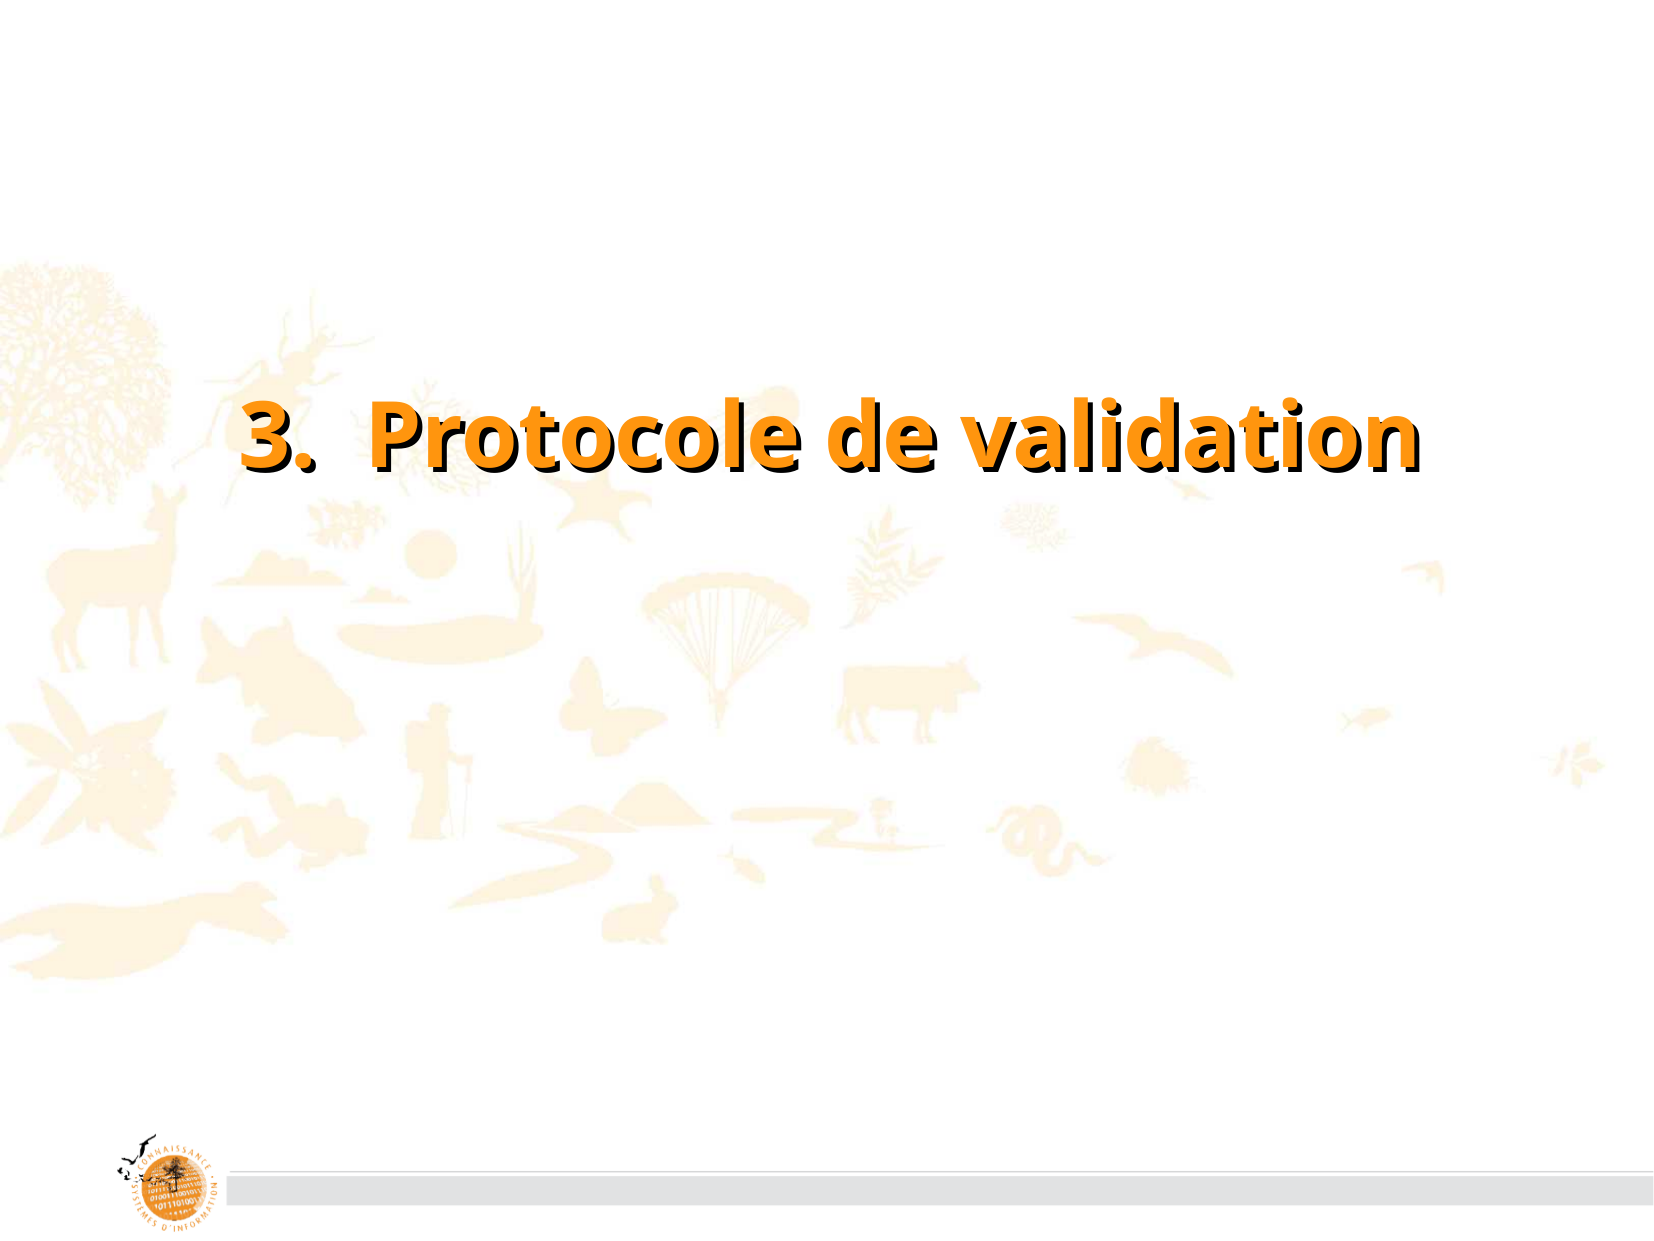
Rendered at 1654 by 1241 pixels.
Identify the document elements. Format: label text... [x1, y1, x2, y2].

picture [0, 0, 1654, 1241]
subtitle 3. Protocole de validation [53, 324, 1530, 539]
